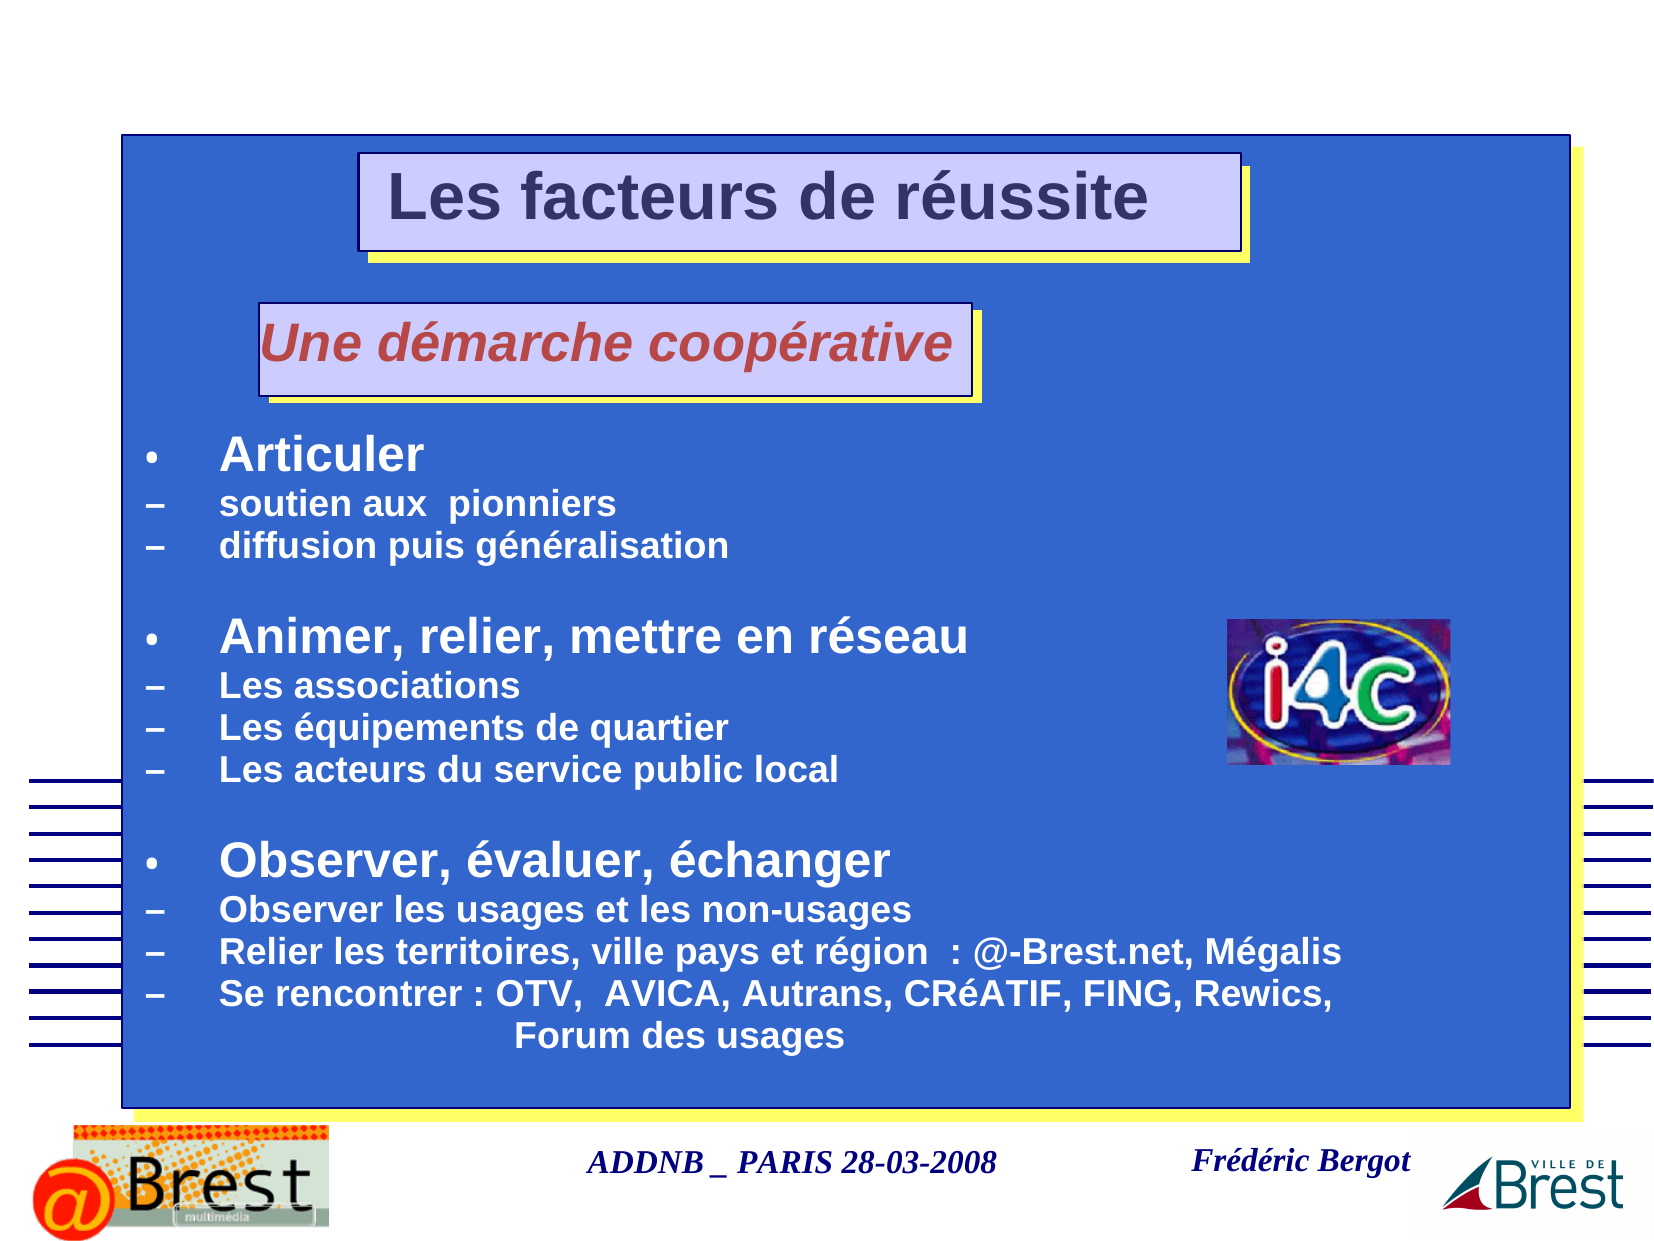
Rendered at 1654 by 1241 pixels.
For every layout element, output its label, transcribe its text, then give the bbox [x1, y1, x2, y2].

picture [1414, 1128, 1651, 1238]
text_box Les facteurs de réussite [387, 158, 1211, 239]
text_box Une démarche coopérative [259, 312, 983, 412]
text_box • Articuler – soutien aux pionniers – diffusion puis généralisation • Animer, relier, mettre en réseau – Les associations – Les équipements de quartier – Les acteurs du service public local • Observer, évaluer, échanger – Observer les usages et les non-usages – Relier les territoires, ville pays et région : @-Brest.net, Mégalis – Se rencontrer : OTV, AVICA, Autrans, CRéATIF, FING, Rewics, Forum des usages [145, 426, 1579, 1073]
text_box [259, 303, 982, 312]
picture [28, 1125, 329, 1241]
text_box [359, 153, 1250, 263]
